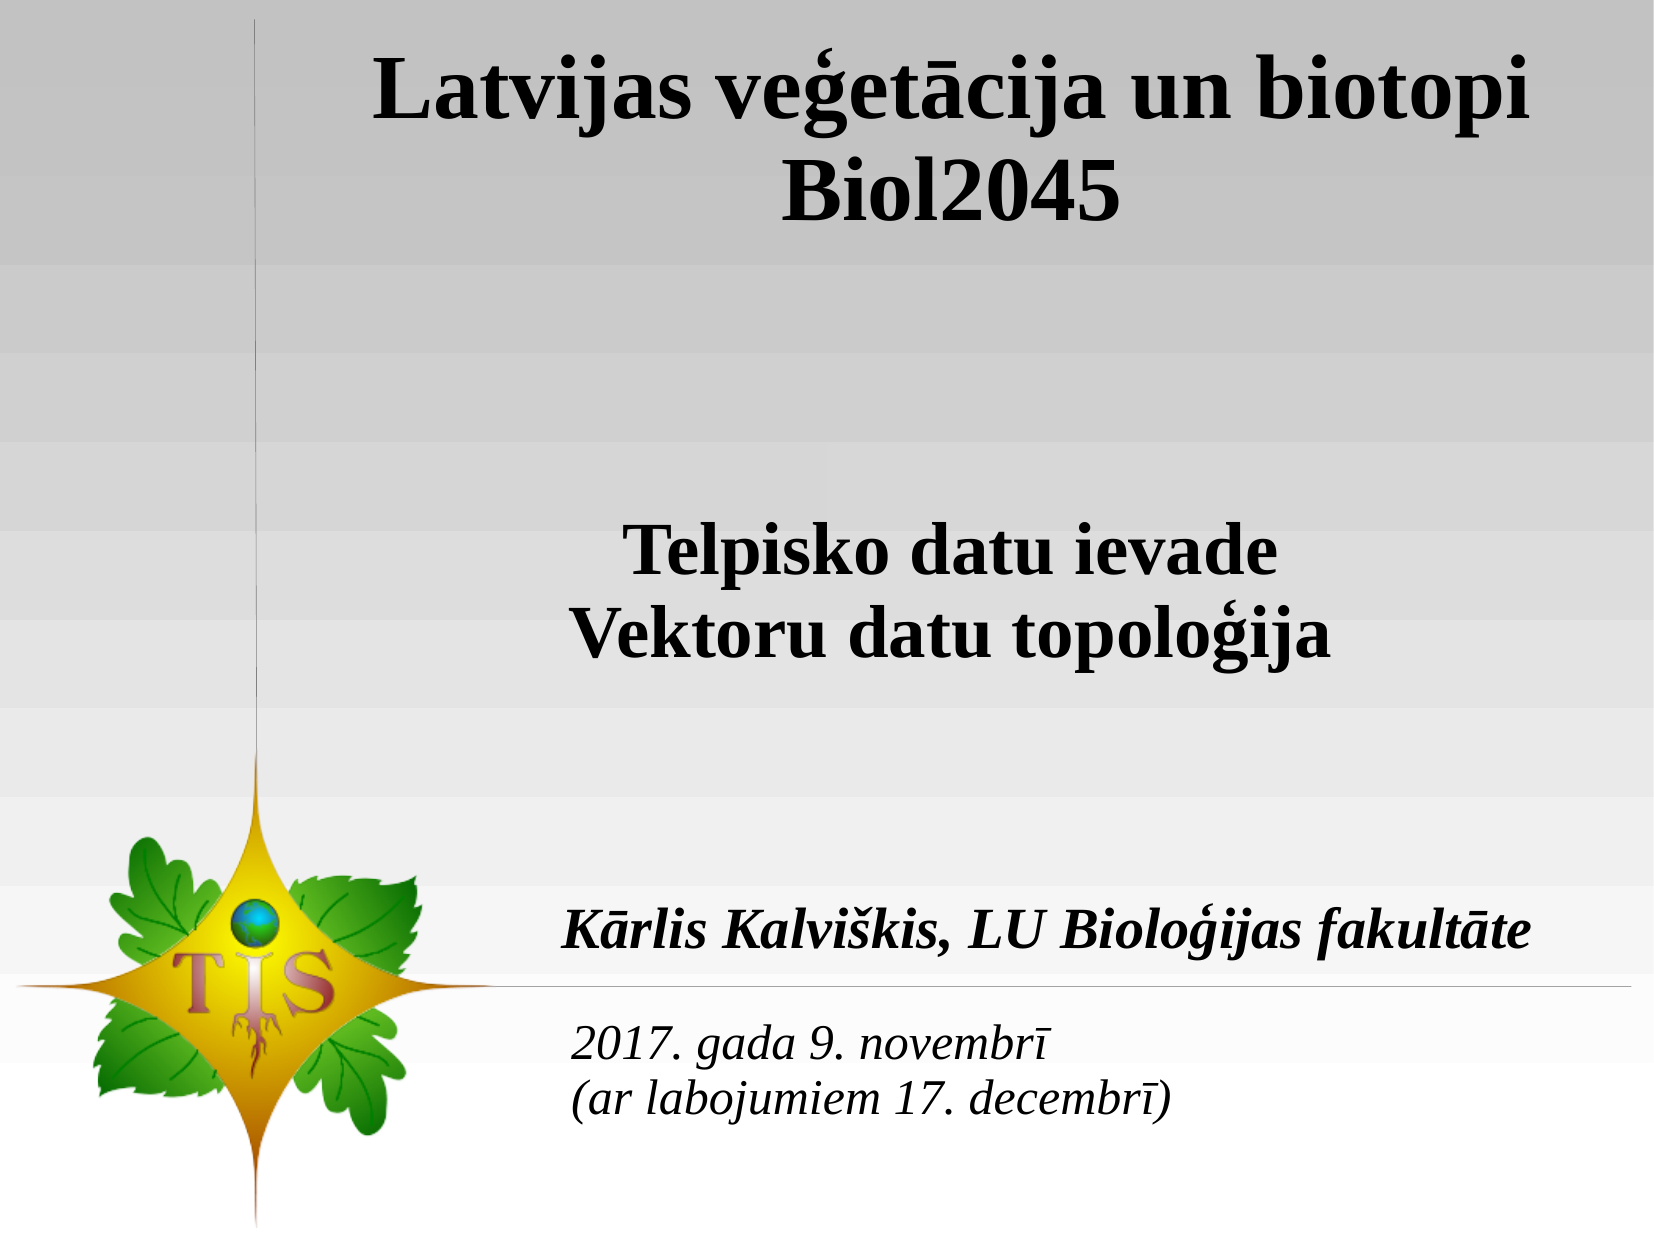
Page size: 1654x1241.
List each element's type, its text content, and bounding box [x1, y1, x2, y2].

text_box 2017. gada 9. novembrī (ar labojumiem 17. decembrī) [556, 1007, 1187, 1113]
title Telpisko datu ievade Vektoru datu topoloģija [295, 324, 1607, 857]
picture [0, 0, 1654, 1241]
